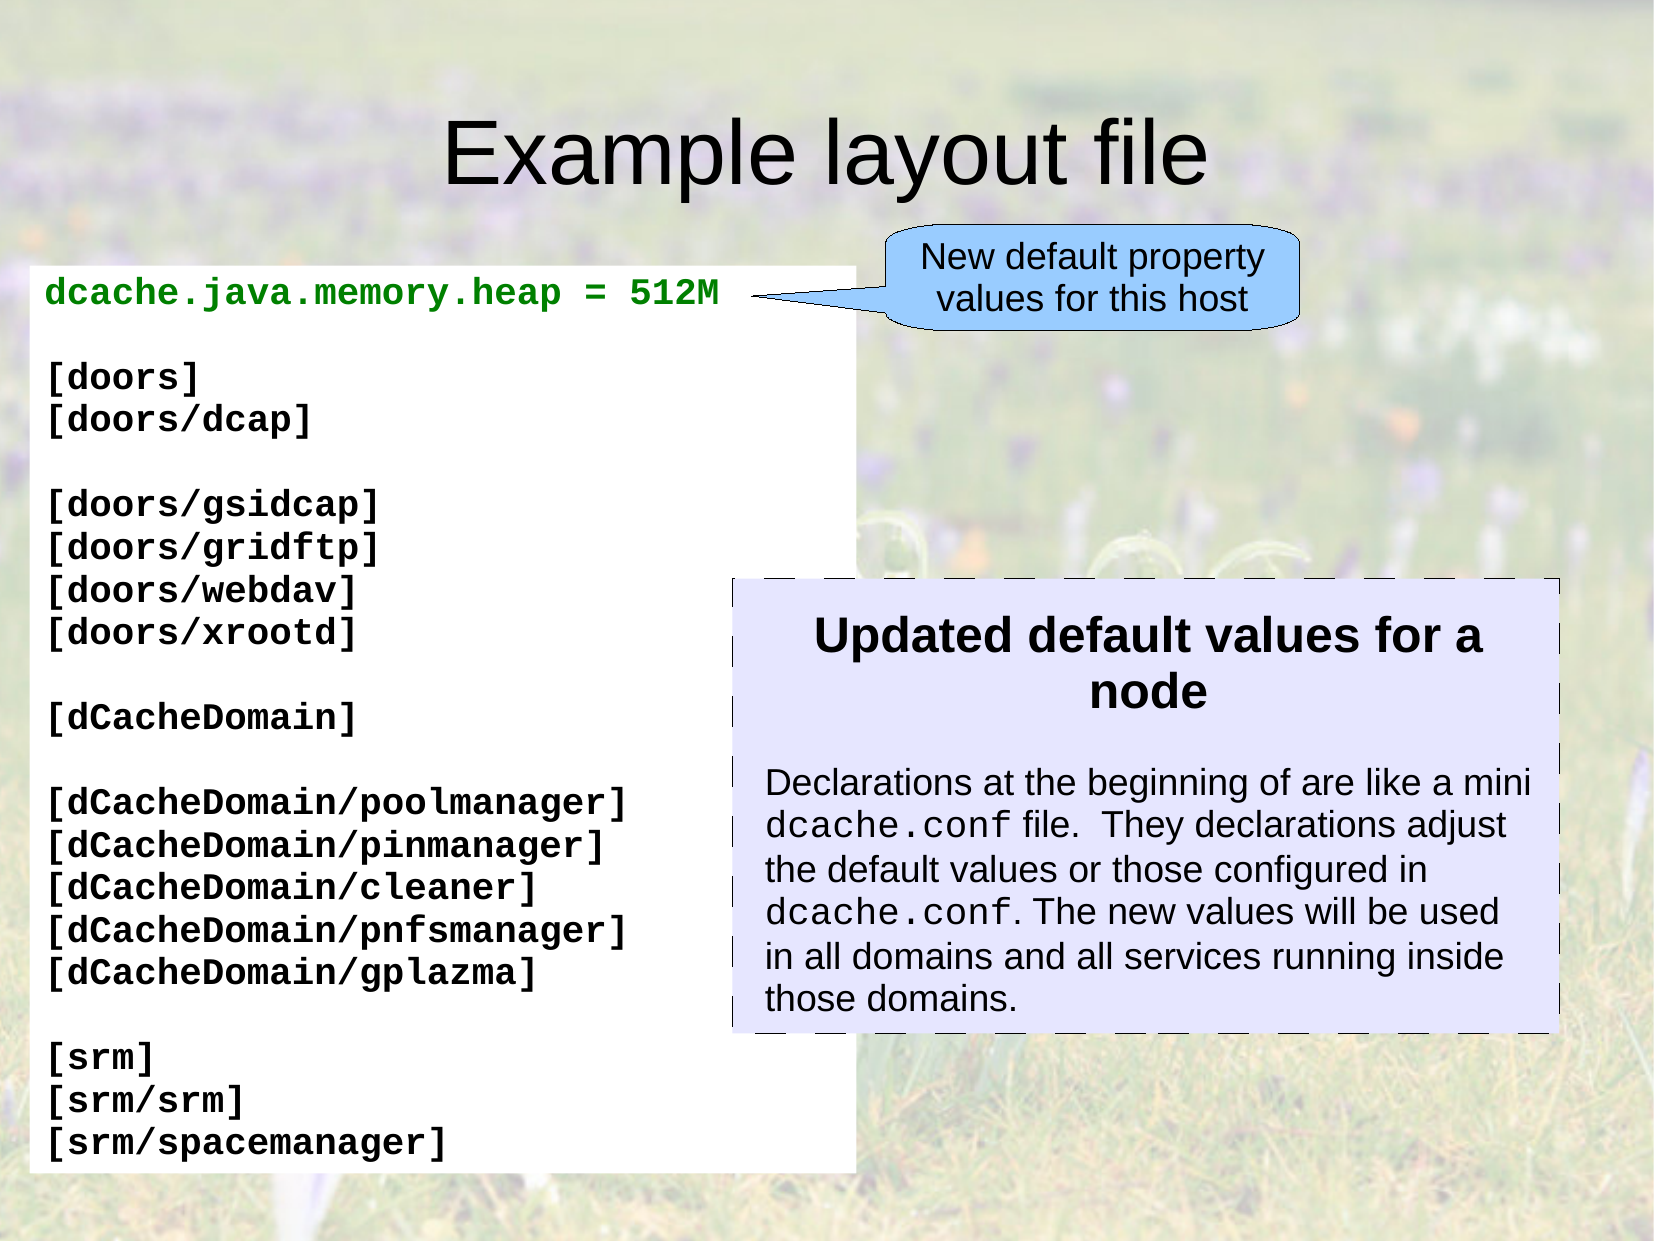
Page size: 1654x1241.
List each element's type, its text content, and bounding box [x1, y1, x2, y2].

text_box New default property values for this host [751, 224, 1300, 331]
text_box dcache.java.memory.heap = 512M [doors] [doors/dcap] [doors/gsidcap] [doors/gridftp] [doors/webdav] [doors/xrootd] [dCacheDomain] [dCacheDomain/poolmanager] [dCacheDomain/pinmanager] [dCacheDomain/cleaner] [dCacheDomain/pnfsmanager] [dCacheDomain/gplazma] [srm] [srm/srm] [srm/spacemanager] [29, 265, 857, 1174]
text_box Updated default values for a node Declarations at the beginning of are like a mini dcache.conf file. They declarations adjust the default values or those configured in dcache.conf. The new values will be used in all domains and all services running inside those domains. [750, 600, 1548, 1027]
text_box [732, 578, 1560, 1034]
title Example layout file [82, 49, 1571, 257]
picture [0, 0, 1654, 1241]
